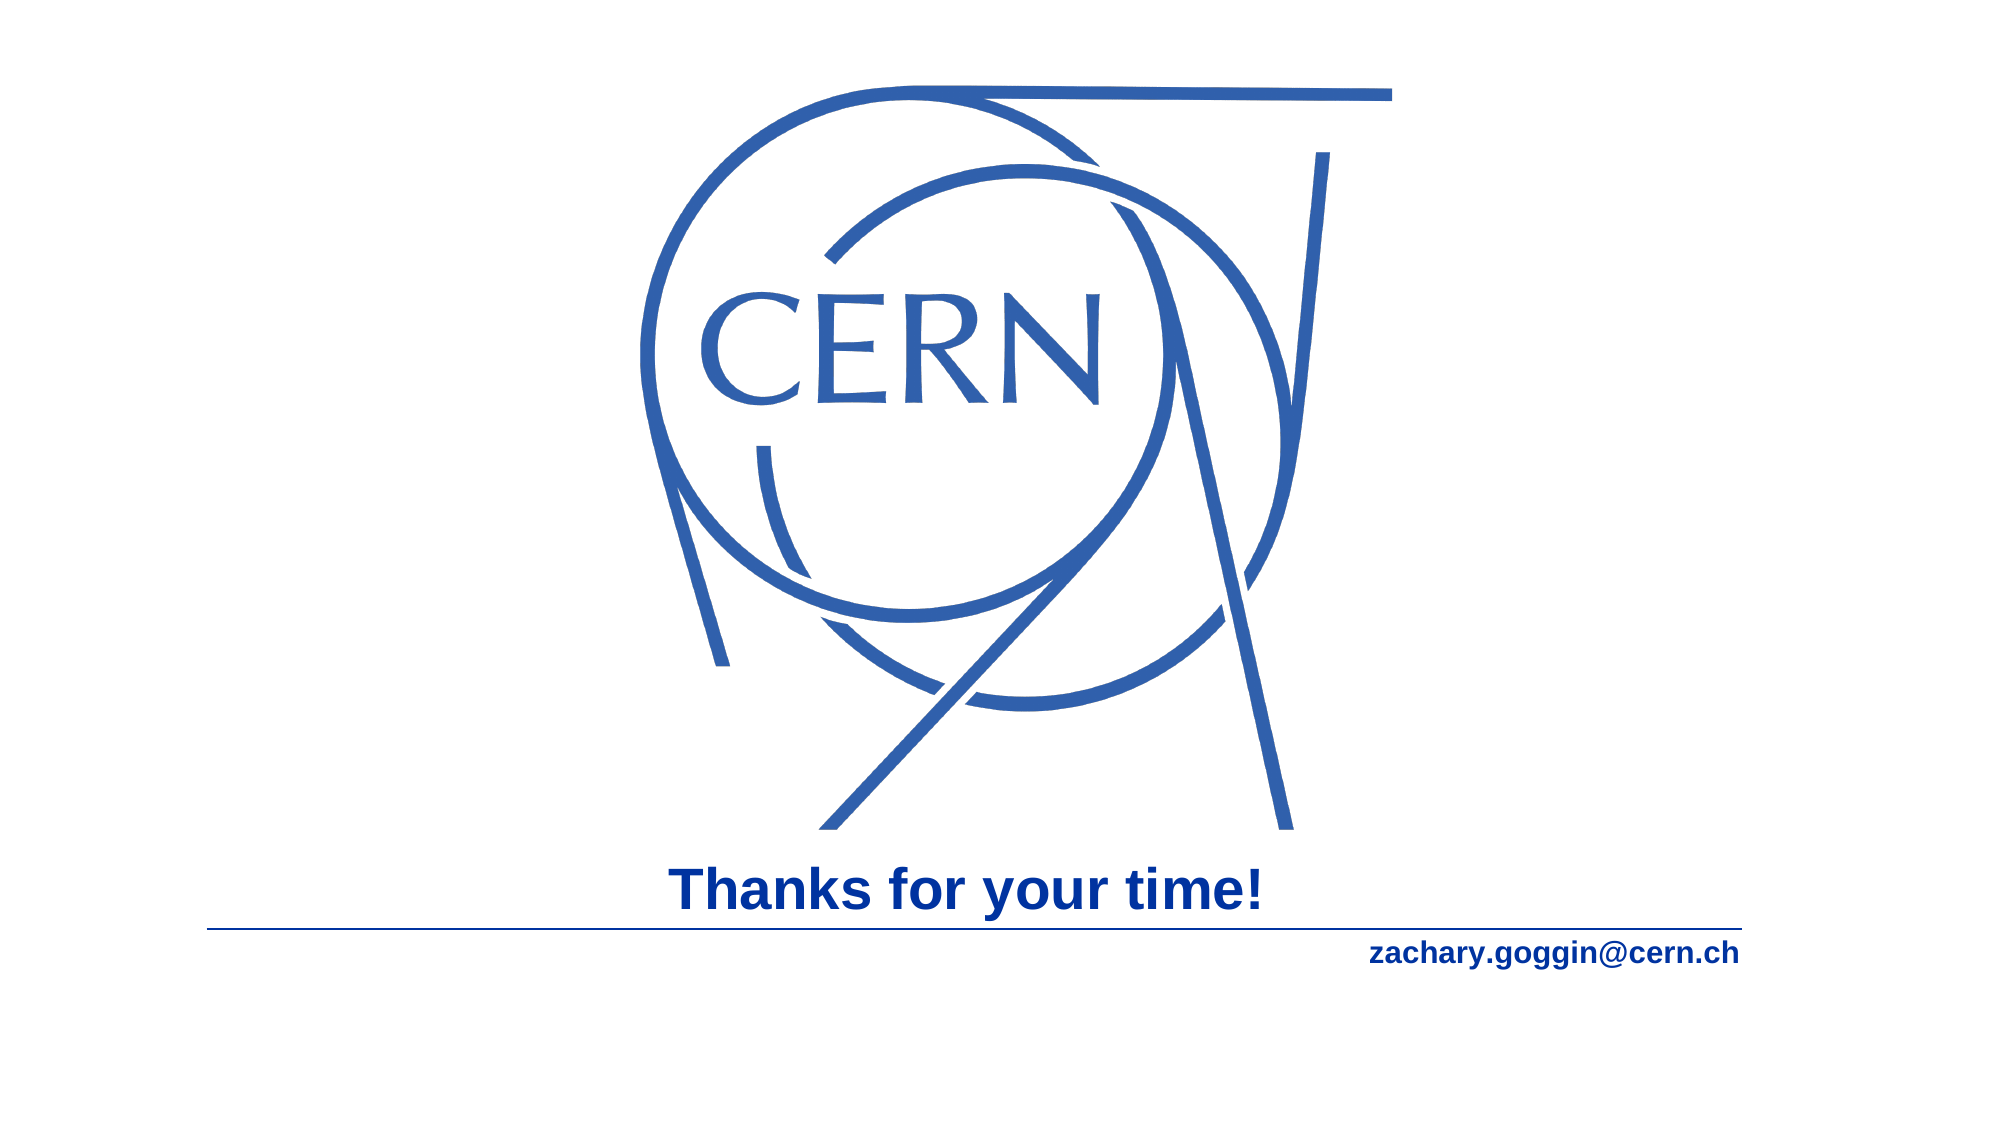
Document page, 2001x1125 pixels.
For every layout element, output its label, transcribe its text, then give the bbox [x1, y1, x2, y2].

picture [336, 75, 1696, 840]
text_box Thanks for your time! [669, 857, 1300, 926]
text_box zachary.goggin@cern.ch [1368, 935, 1743, 1005]
